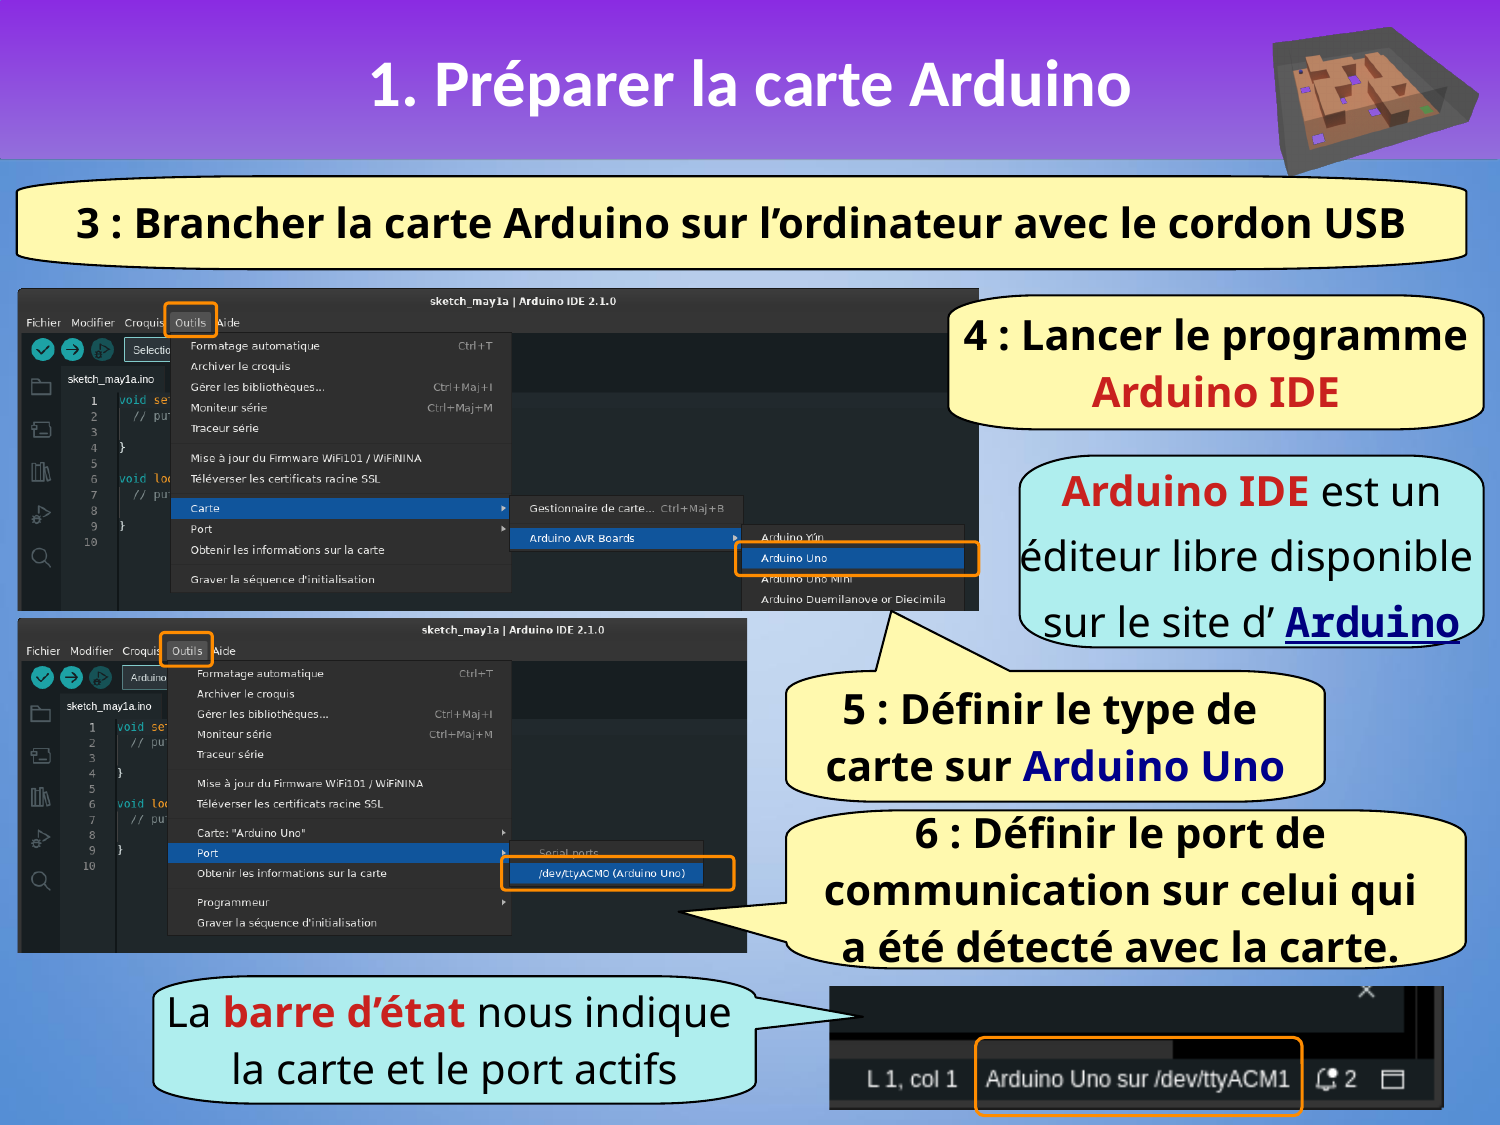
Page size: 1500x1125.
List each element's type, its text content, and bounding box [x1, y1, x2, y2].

text_box 6 : Définir le port de communication sur celui qui a été détecté avec la carte. [678, 810, 1466, 969]
text_box La barre d’état nous indique la carte et le port actifs [153, 976, 863, 1104]
text_box 1. Préparer la carte Arduino [0, 0, 1500, 159]
text_box Arduino IDE est un éditeur libre disponible sur le site d’ Arduino [1019, 455, 1484, 648]
text_box 5 : Définir le type de carte sur Arduino Uno [786, 610, 1325, 802]
text_box 4 : Lancer le programme Arduino IDE [948, 295, 1484, 430]
text_box 3 : Brancher la carte Arduino sur l’ordinateur avec le cordon USB [16, 176, 1467, 270]
picture [0, 27, 1500, 1125]
